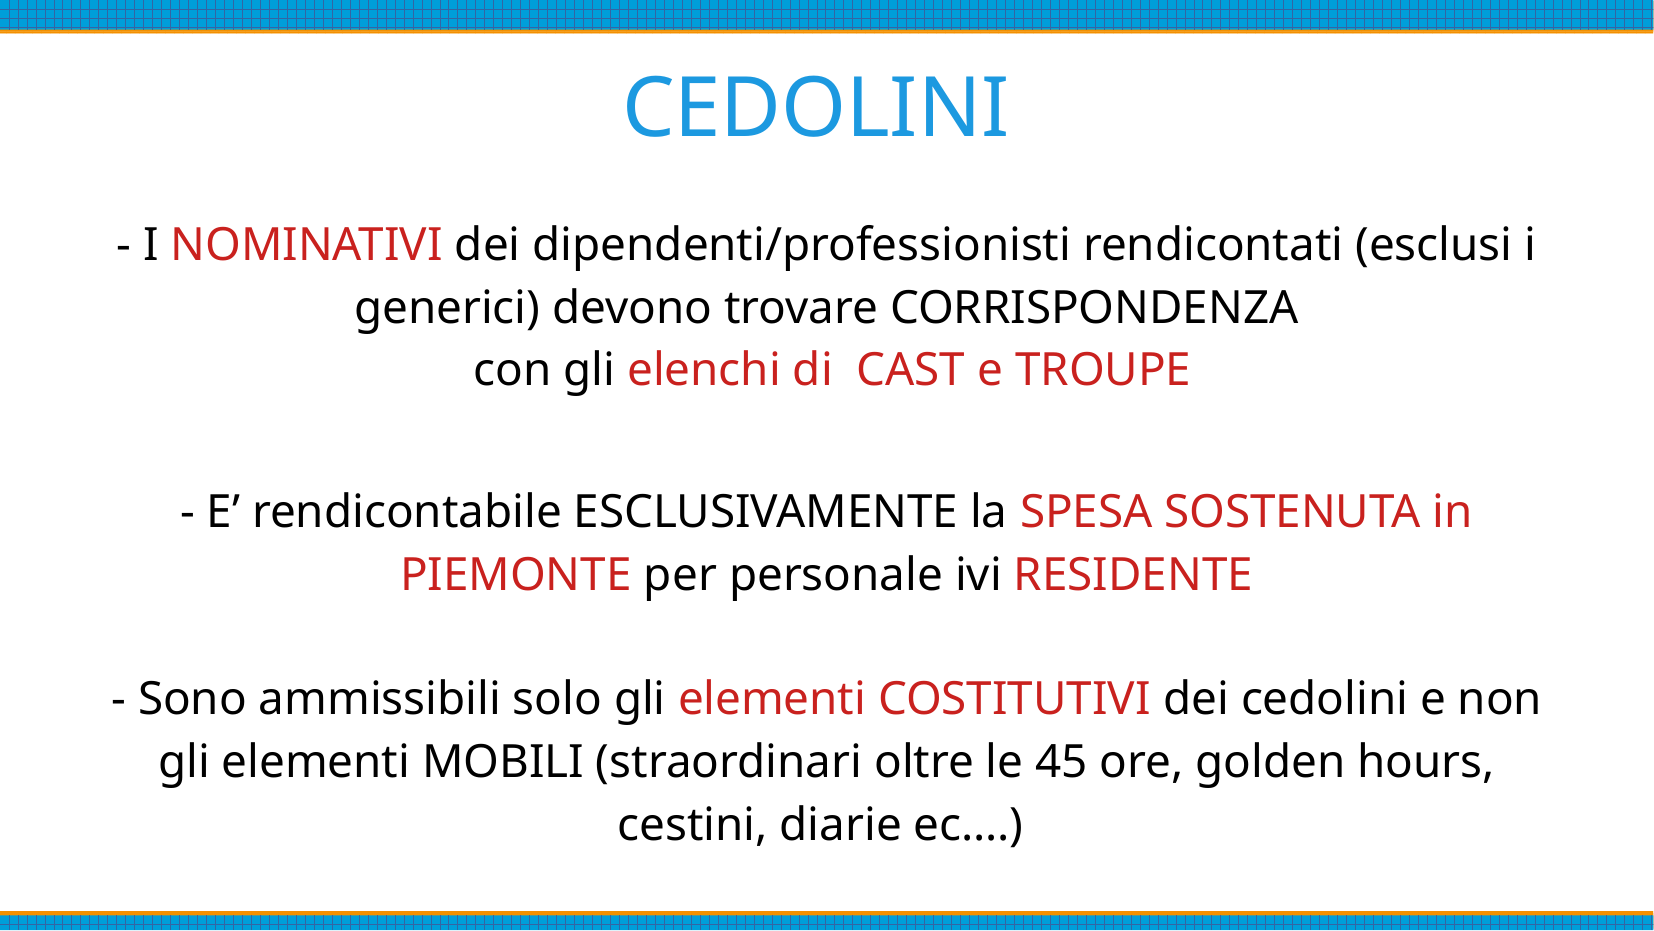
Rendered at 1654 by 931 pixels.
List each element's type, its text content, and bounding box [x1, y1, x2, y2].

subtitle CEDOLINI - I NOMINATIVI dei dipendenti/professionisti rendicontati (esclusi i generici) devono trovare CORRISPONDENZA con gli elenchi di CAST e TROUPE - E’ rendicontabile ESCLUSIVAMENTE la SPESA SOSTENUTA in PIEMONTE per personale ivi RESIDENTE - Sono ammissibili solo gli elementi COSTITUTIVI dei cedolini e non gli elementi MOBILI (straordinari oltre le 45 ore, golden hours, cestini, diarie ec….) [88, 73, 1565, 827]
